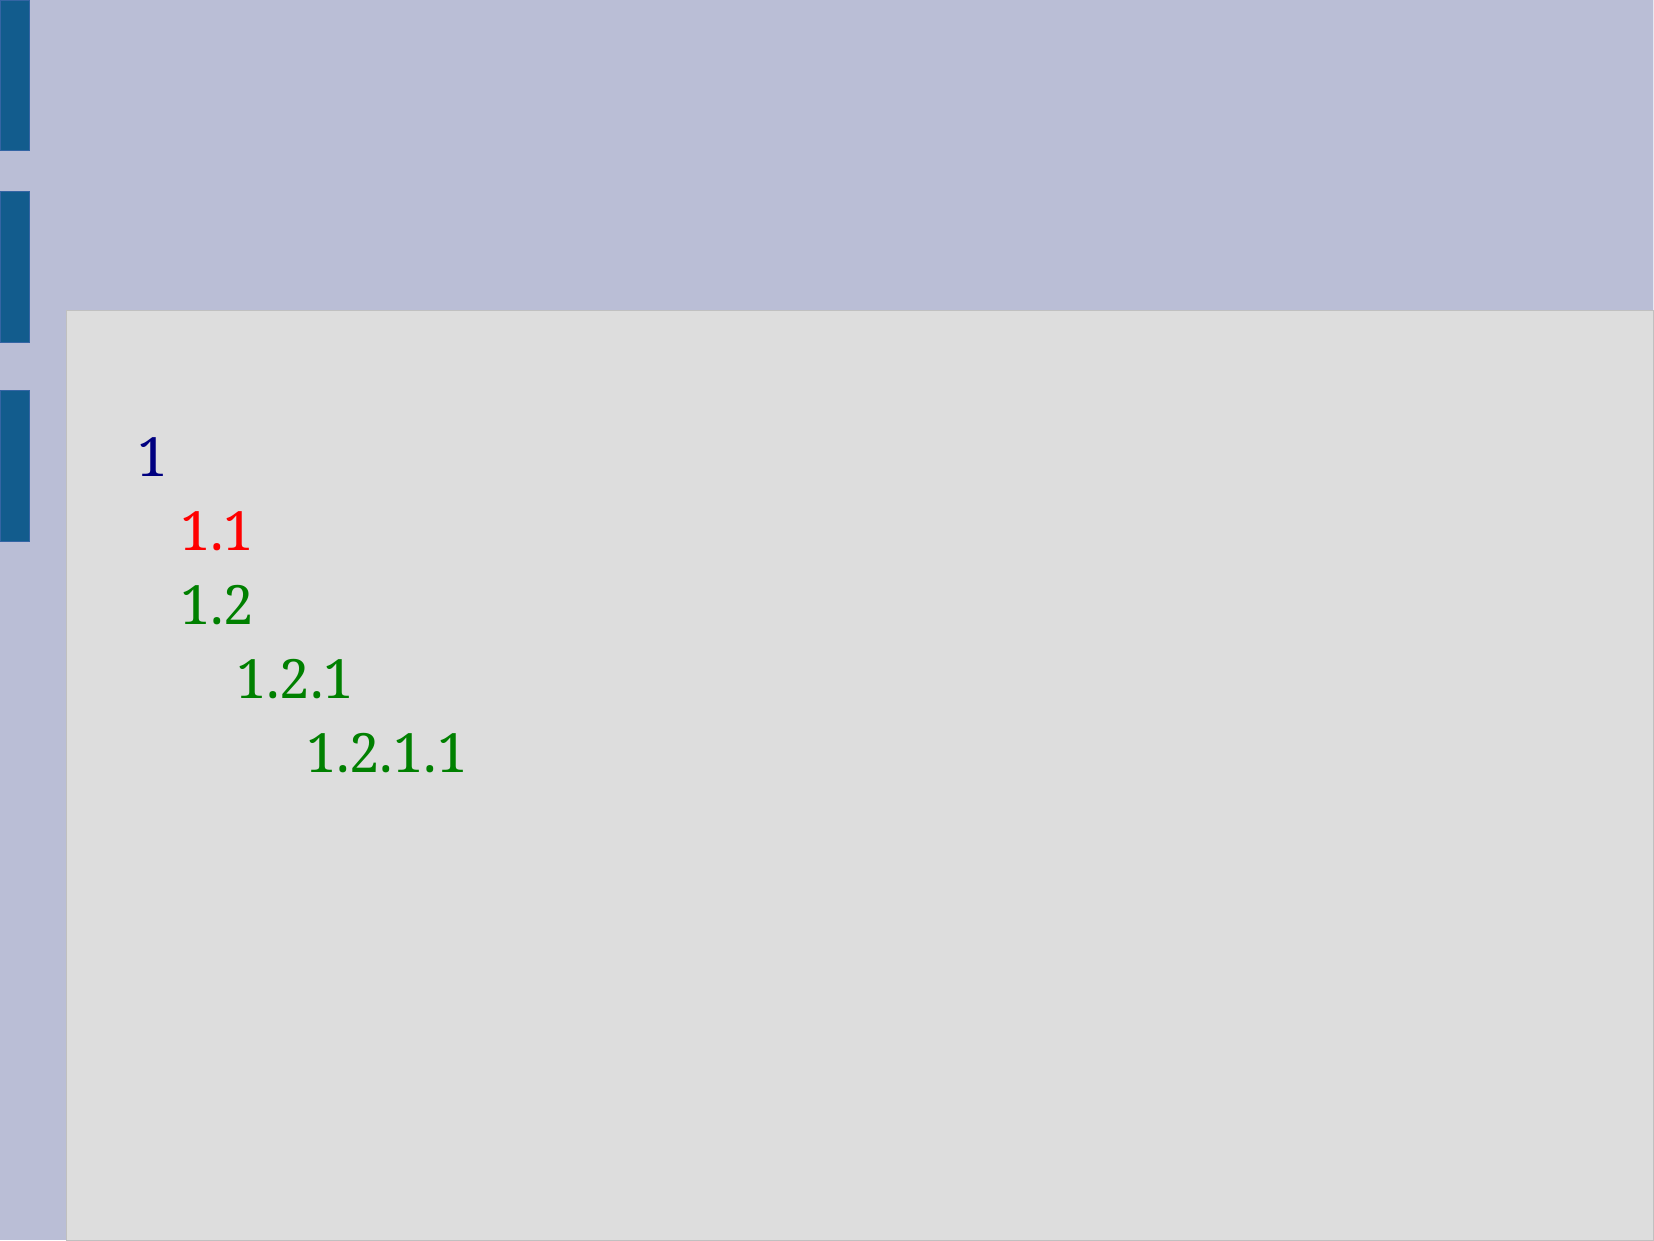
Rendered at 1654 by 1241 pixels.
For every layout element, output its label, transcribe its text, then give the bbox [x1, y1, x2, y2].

list 1 1.1 1.2 1.2.1 1.2.1.1 [138, 344, 1551, 1112]
